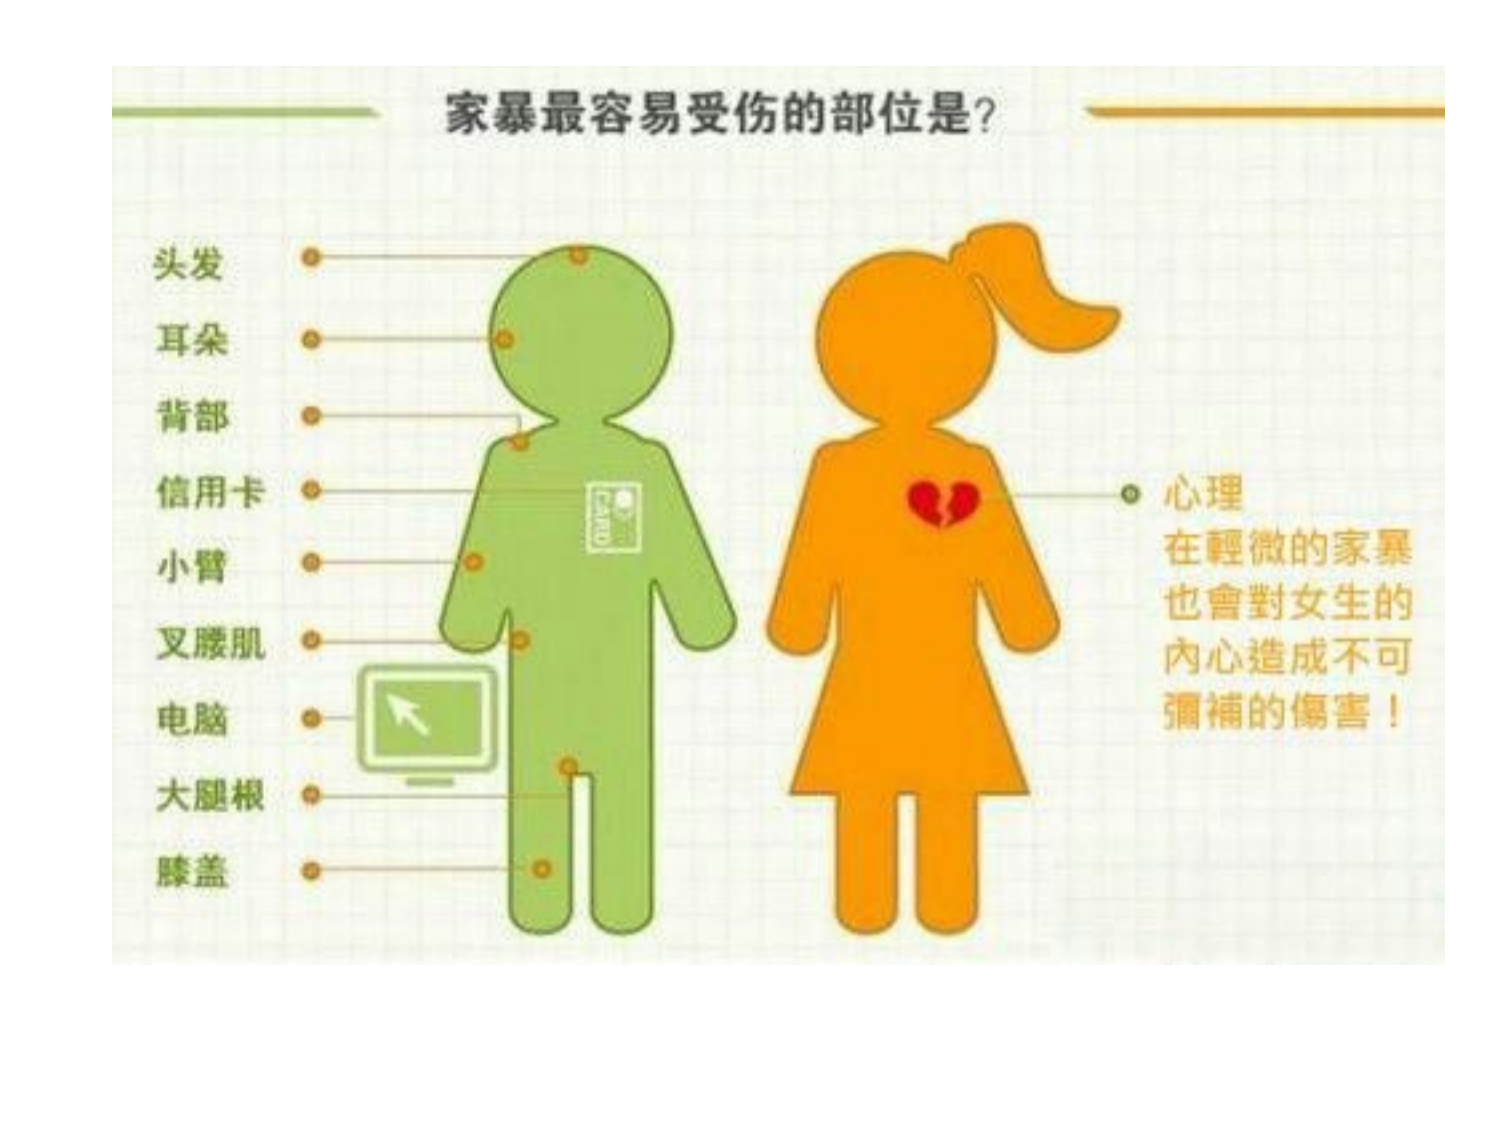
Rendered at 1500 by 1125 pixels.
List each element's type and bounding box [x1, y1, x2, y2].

picture [112, 66, 1445, 965]
